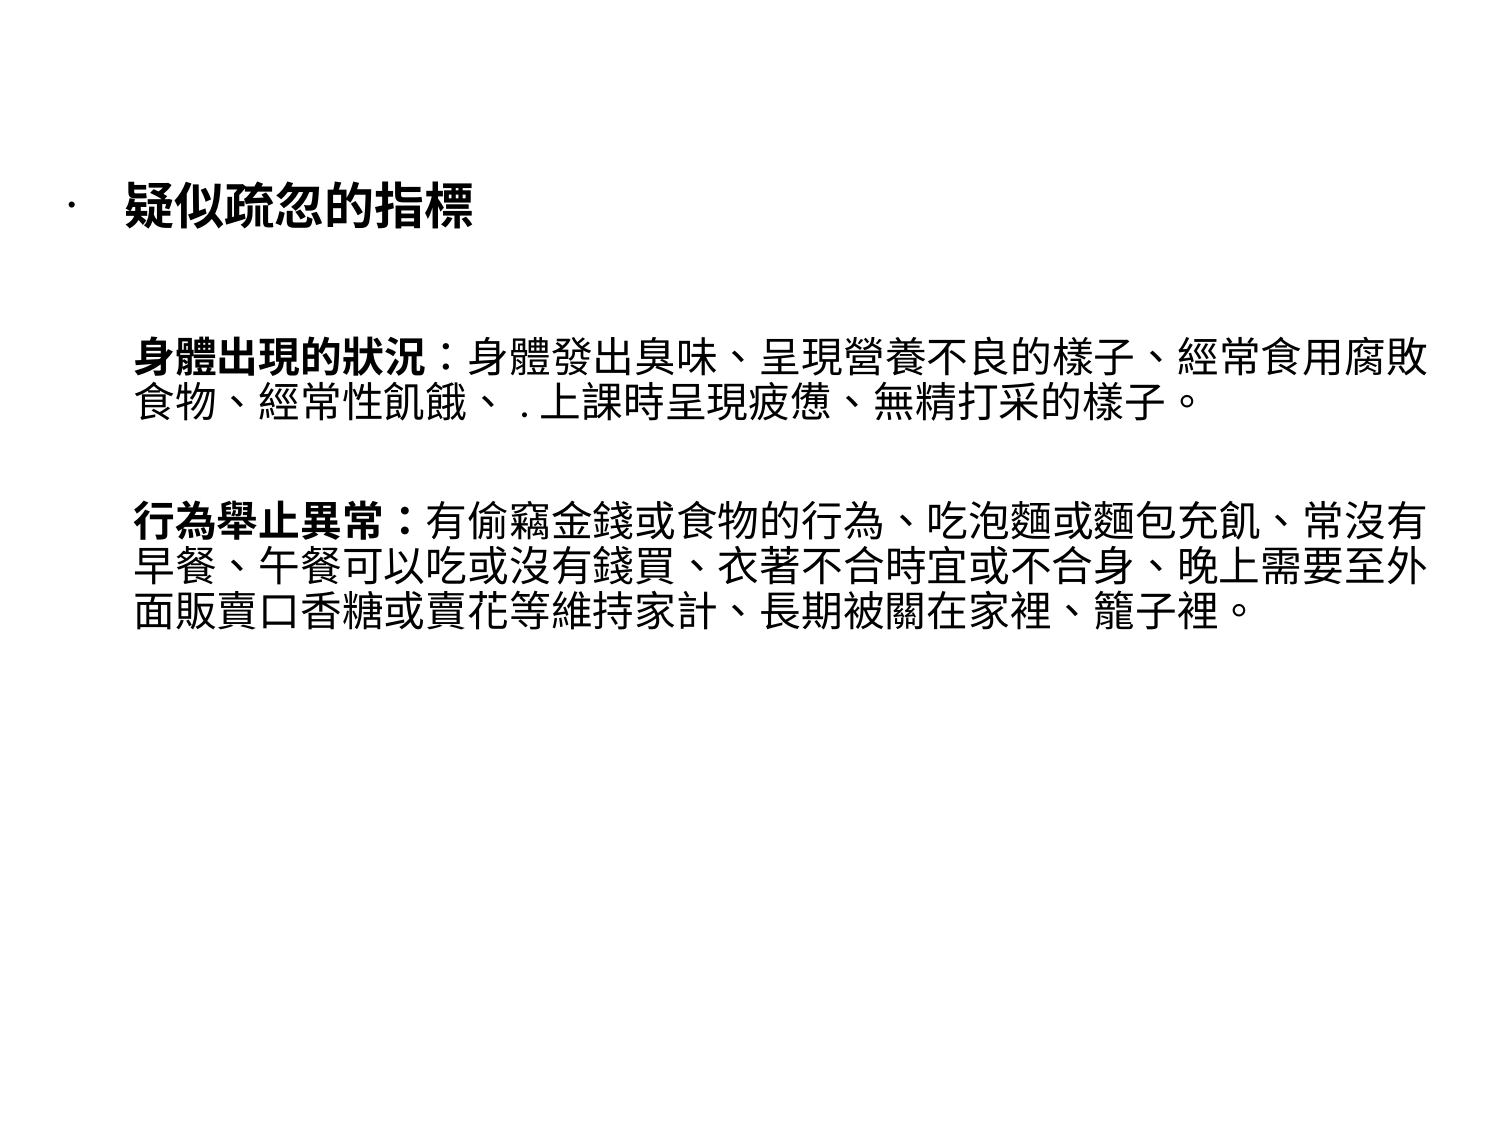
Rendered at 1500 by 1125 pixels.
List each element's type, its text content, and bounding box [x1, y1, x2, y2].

list 疑似疏忽的指標 身體出現的狀況：身體發出臭味、呈現營養不良的樣子、經常食用腐敗食物、經常性飢餓、.上課時呈現疲憊、無精打采的樣子。 行為舉止異常：有偷竊金錢或食物的行為、吃泡麵或麵包充飢、常沒有早餐、午餐可以吃或沒有錢買、衣著不合時宜或不合身、晚上需要至外面販賣口香糖或賣花等維持家計、長期被關在家裡、籠子裡。 [53, 90, 1450, 1035]
